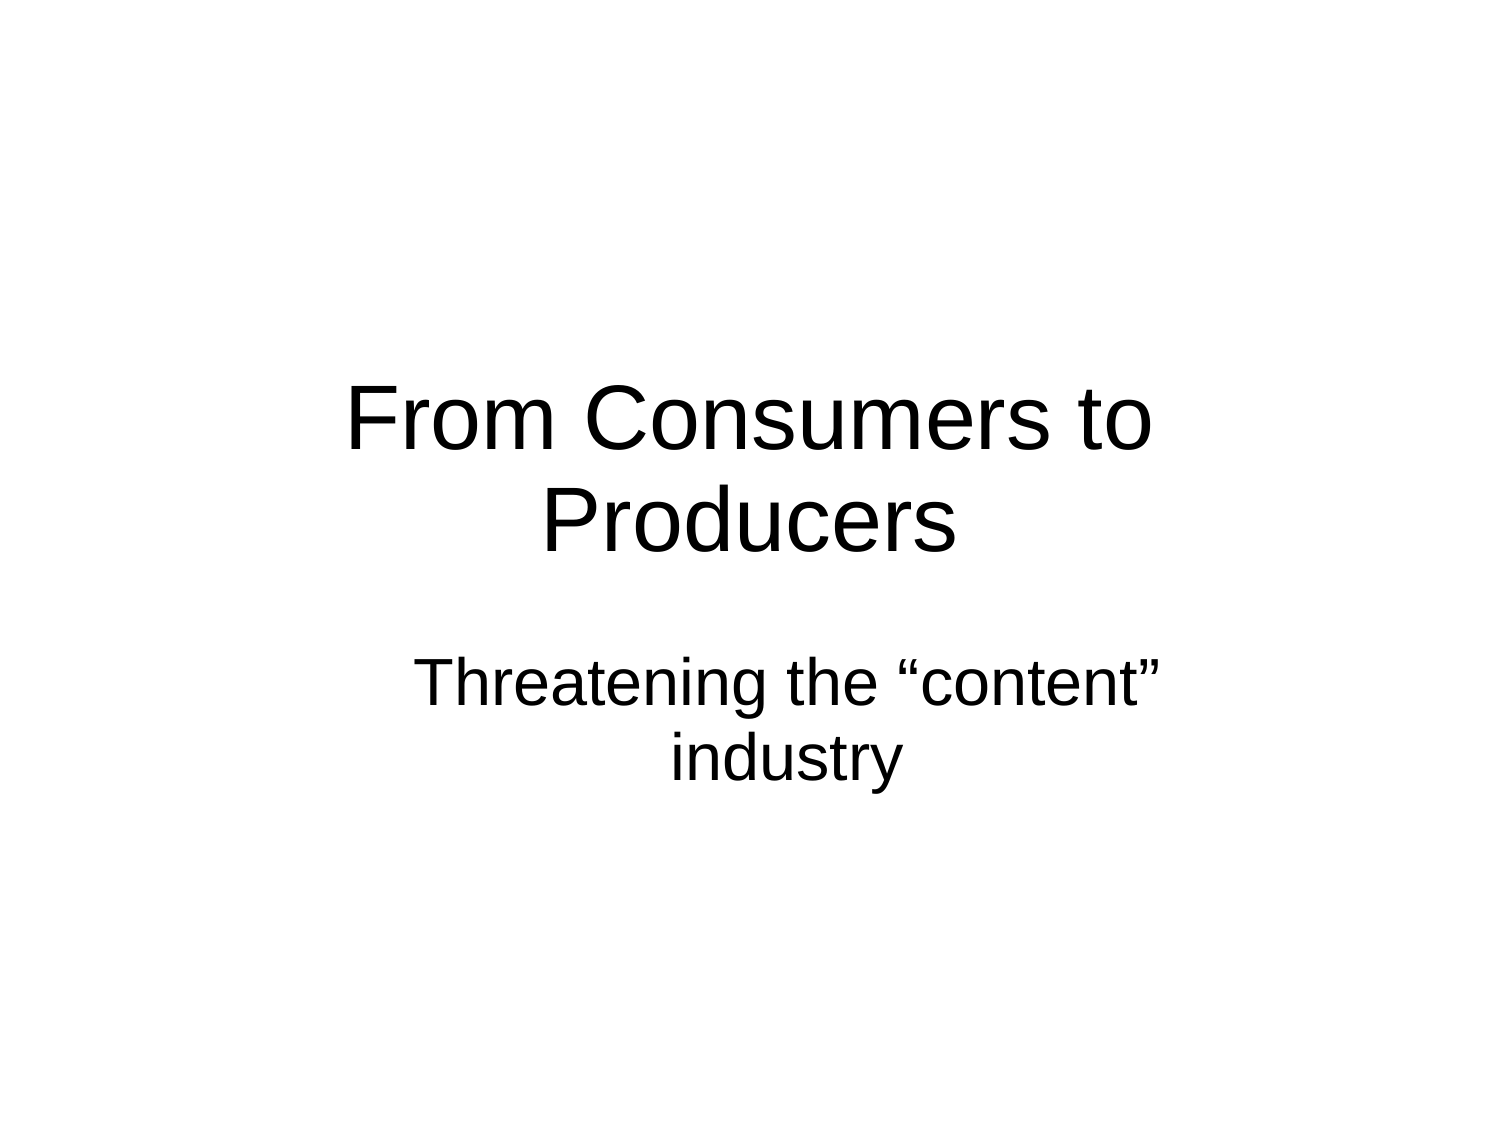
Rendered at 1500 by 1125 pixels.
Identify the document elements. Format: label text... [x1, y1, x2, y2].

subtitle Threatening the “content” industry [225, 637, 1276, 926]
title From Consumers to Producers [112, 358, 1388, 579]
